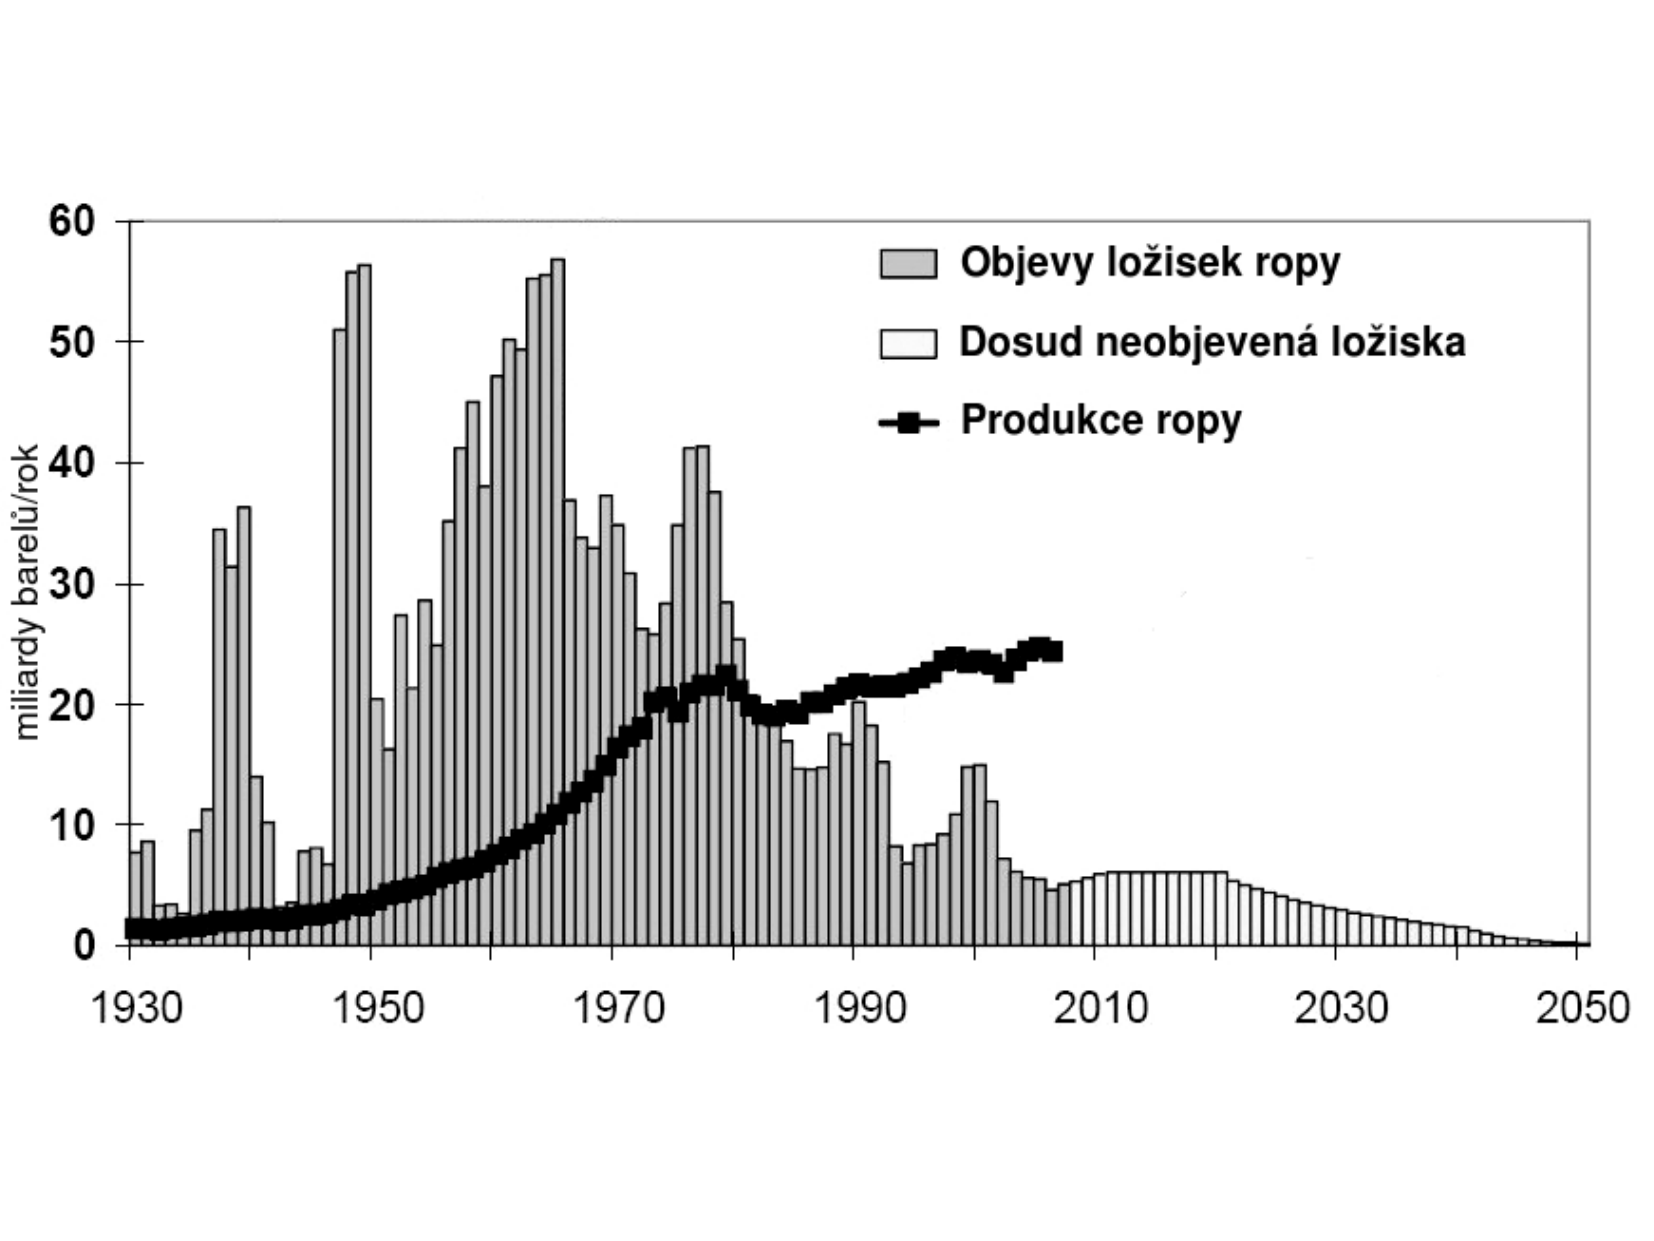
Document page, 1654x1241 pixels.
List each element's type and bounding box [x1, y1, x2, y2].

picture [0, 147, 1654, 1048]
